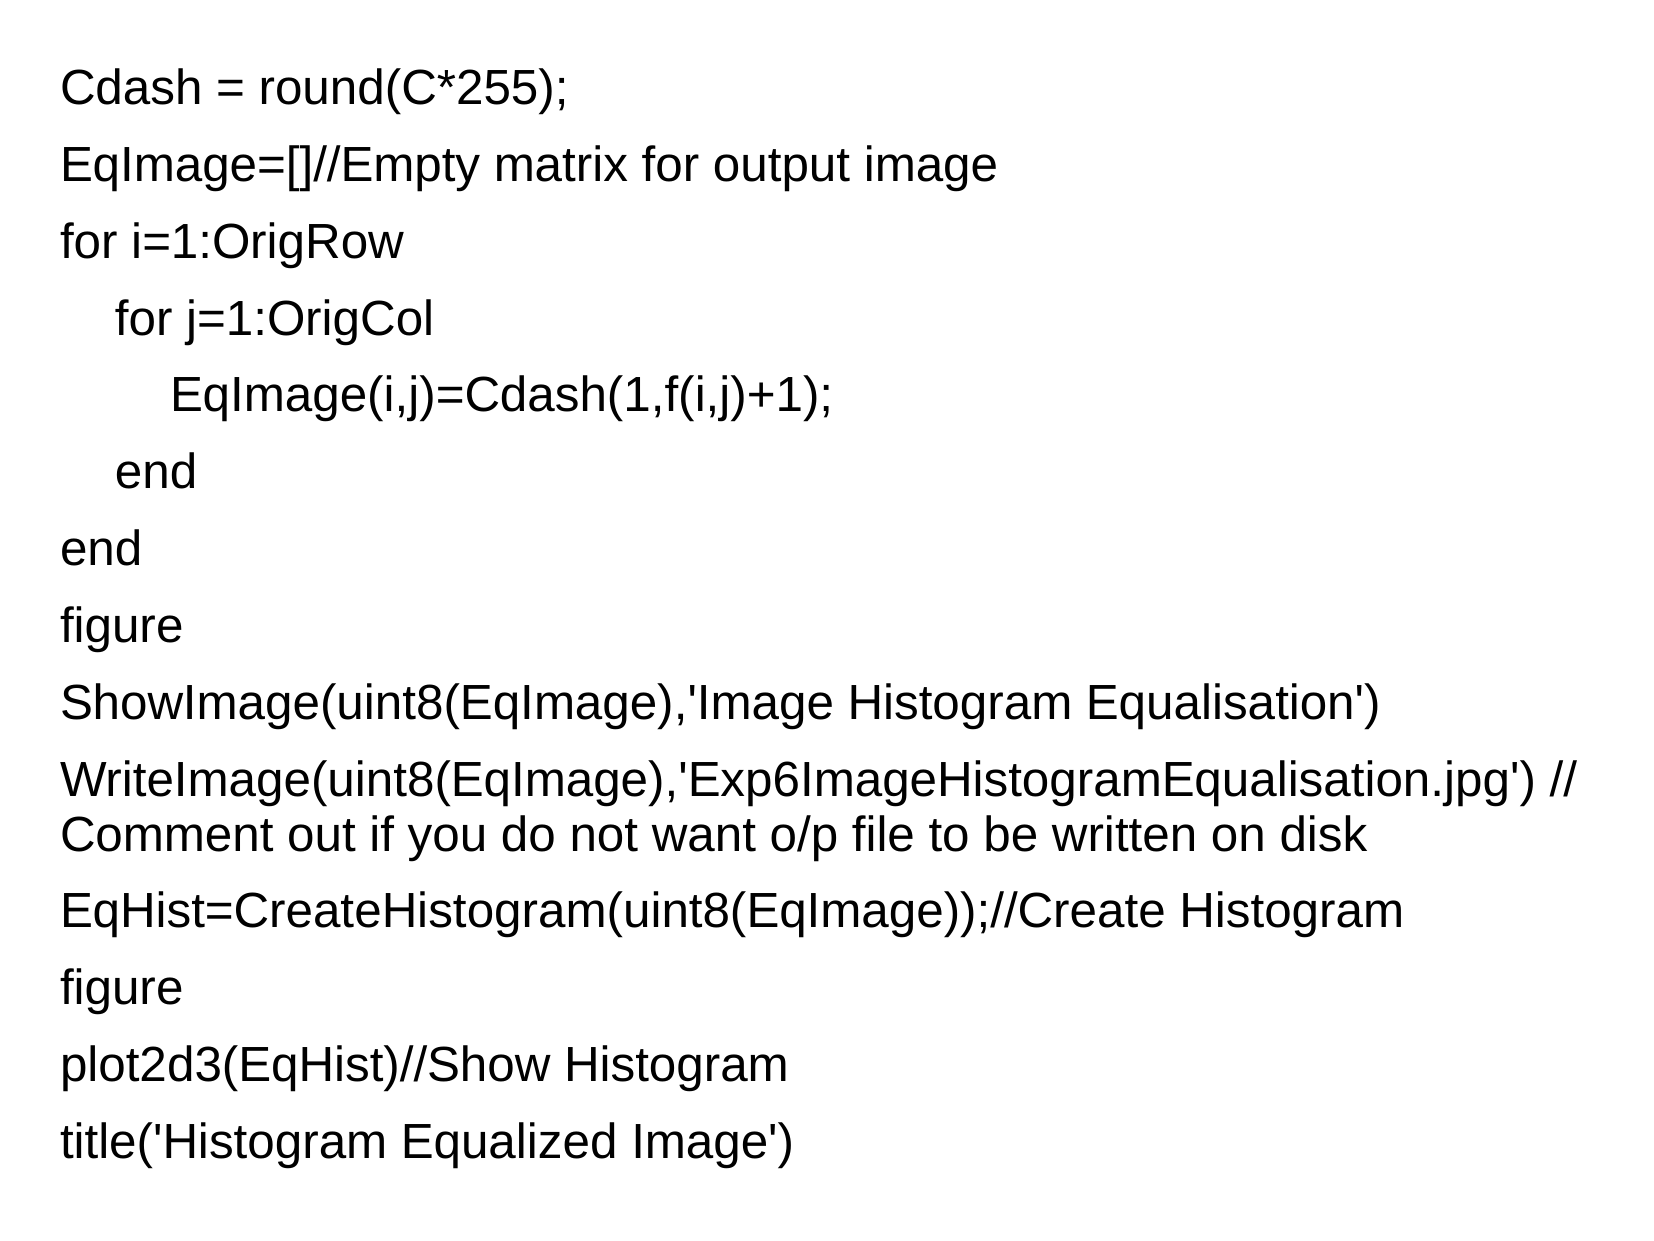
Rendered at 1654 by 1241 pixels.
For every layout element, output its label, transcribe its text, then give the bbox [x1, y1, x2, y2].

list Cdash = round(C*255); EqImage=[]//Empty matrix for output image for i=1:OrigRow for j=1:OrigCol EqImage(i,j)=Cdash(1,f(i,j)+1); end end figure ShowImage(uint8(EqImage),'Image Histogram Equalisation') WriteImage(uint8(EqImage),'Exp6ImageHistogramEqualisation.jpg') //Comment out if you do not want o/p file to be written on disk EqHist=CreateHistogram(uint8(EqImage));//Create Histogram figure plot2d3(EqHist)//Show Histogram title('Histogram Equalized Image') [60, 60, 1606, 1171]
